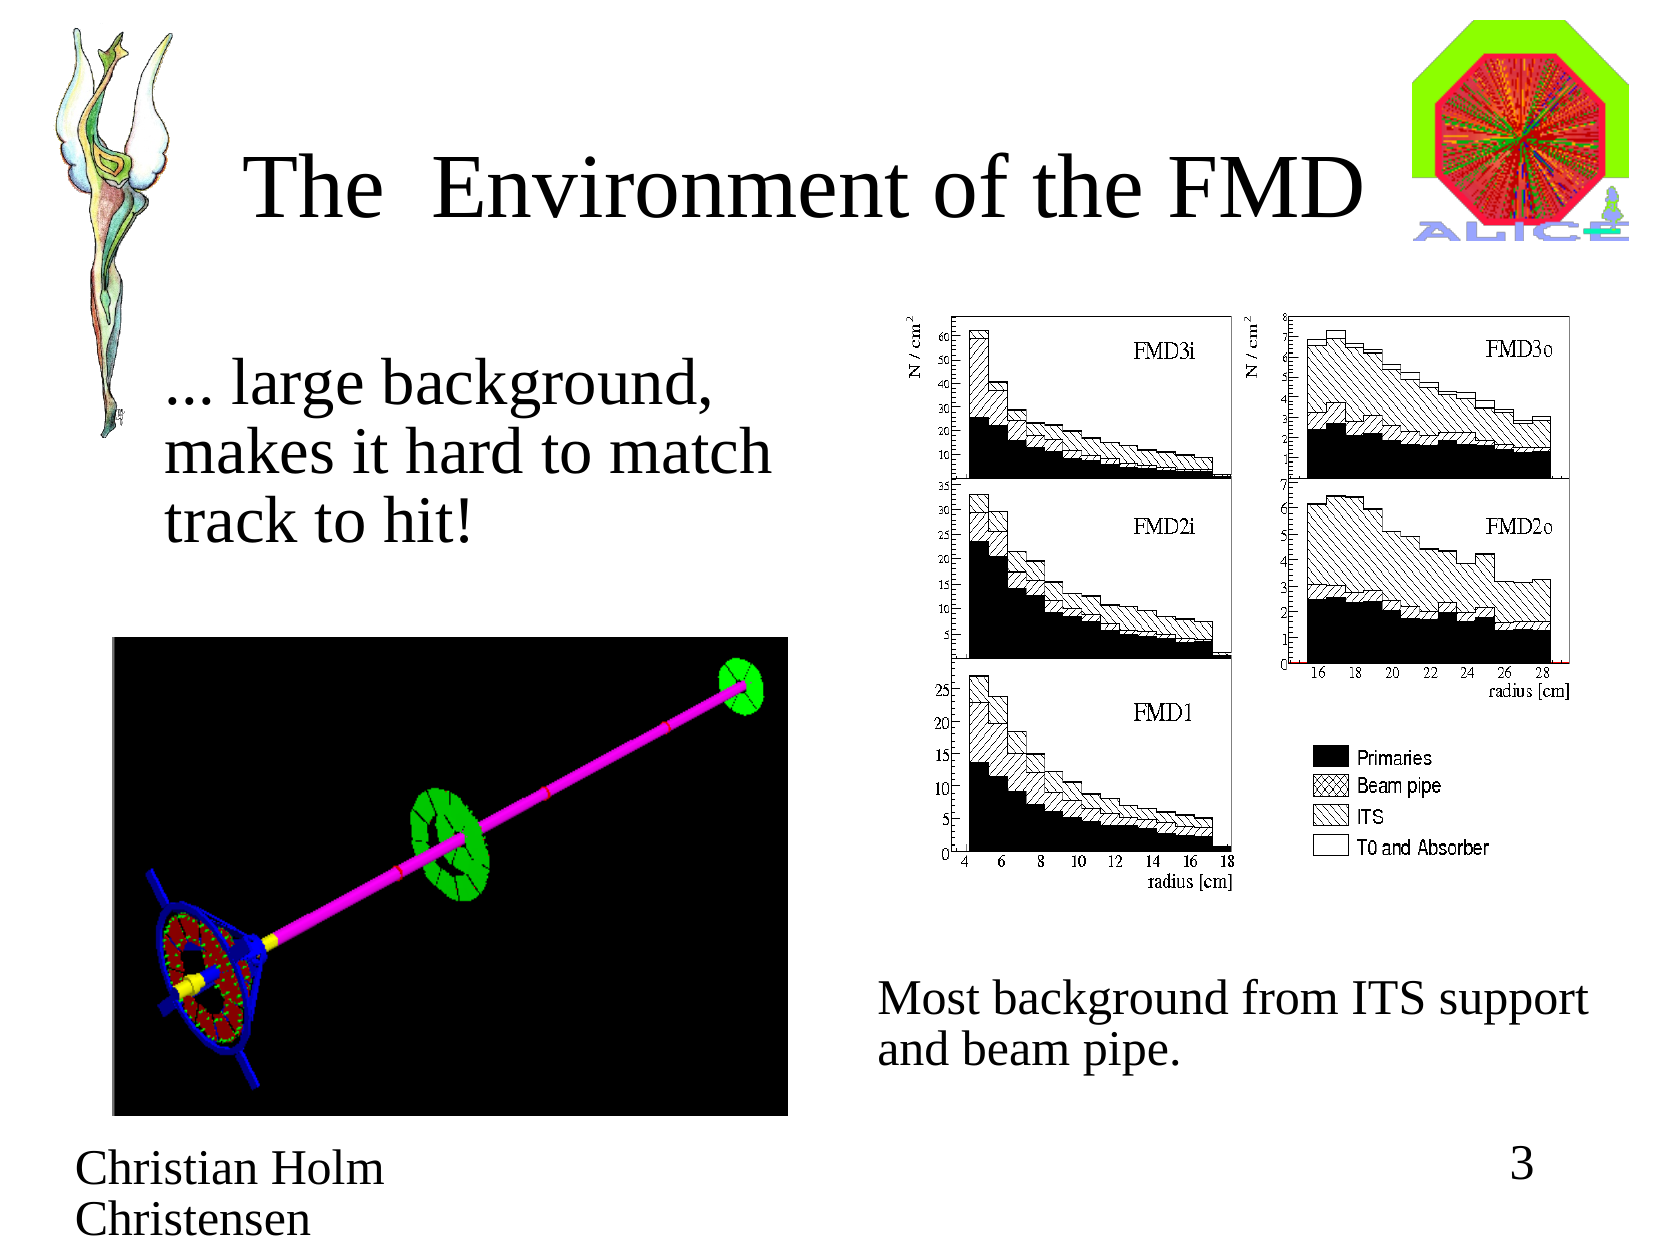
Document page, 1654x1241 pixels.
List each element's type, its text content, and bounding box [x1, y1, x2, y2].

picture [1412, 20, 1629, 241]
title The Environment of the FMD [191, 21, 1384, 342]
picture [900, 299, 1576, 901]
picture [112, 637, 788, 1116]
text_box ... large background, makes it hard to match track to hit! [150, 342, 901, 569]
text_box Most background from ITS support and beam pipe. [862, 966, 1604, 1088]
text_box Christian Holm Christensen [74, 1143, 634, 1241]
text_box 5 [1509, 1138, 1535, 1191]
picture [53, 23, 173, 438]
